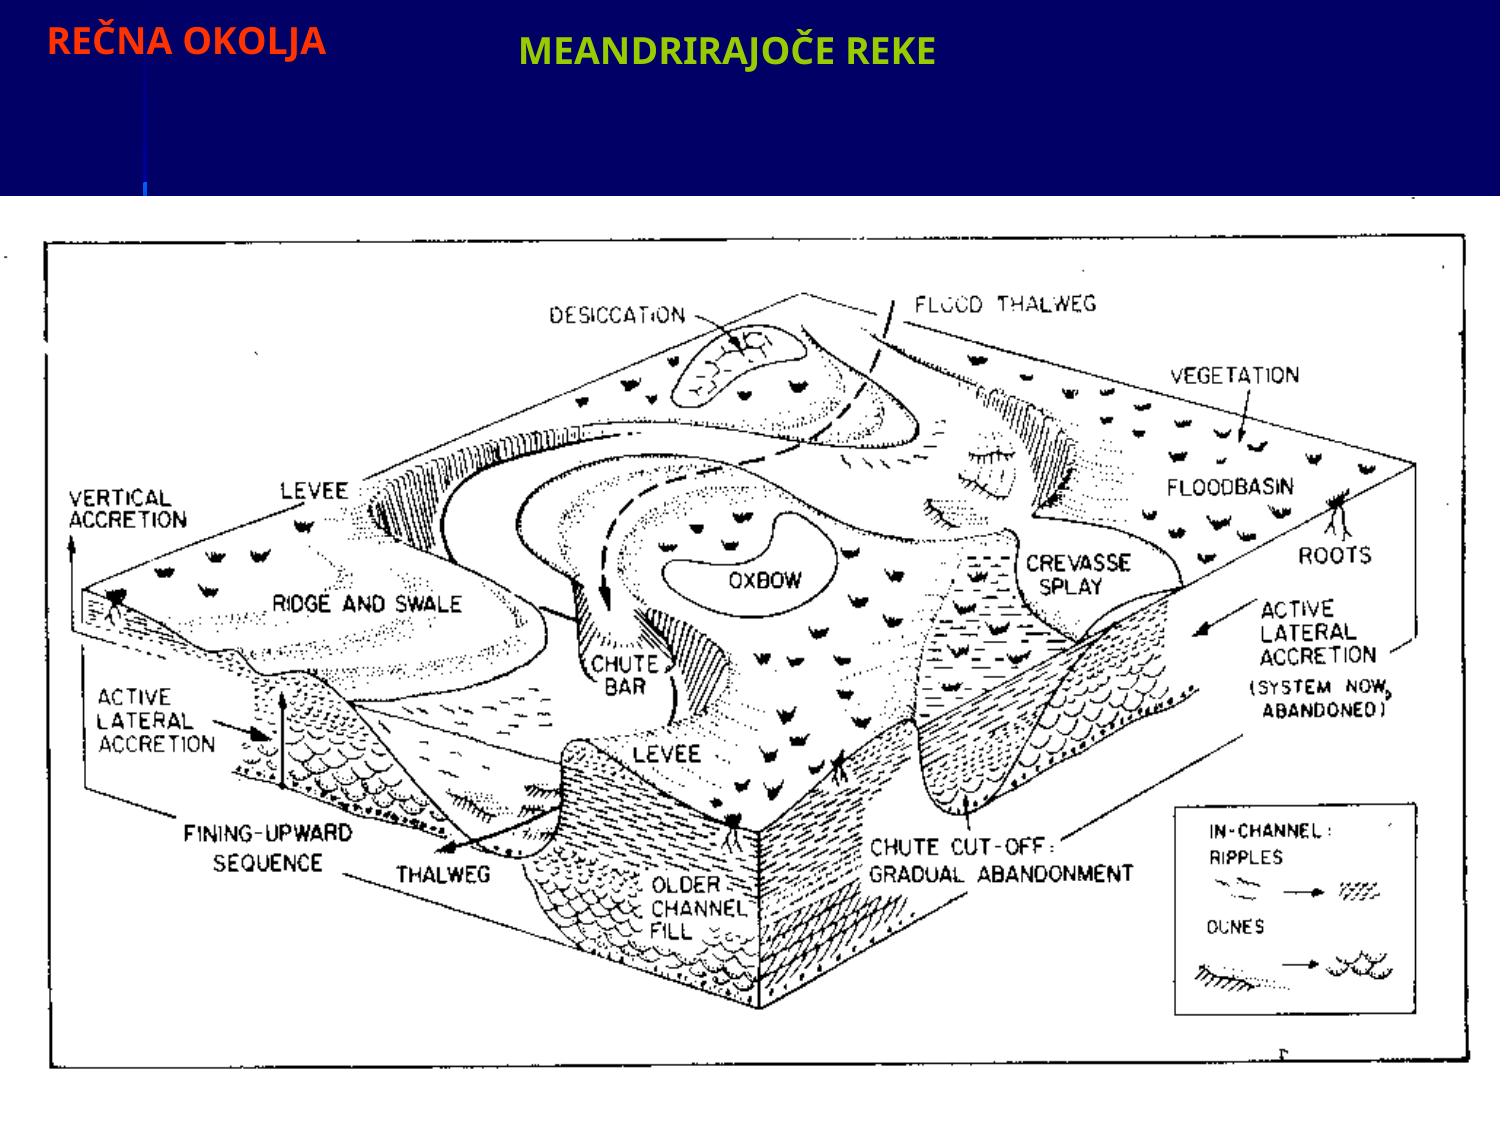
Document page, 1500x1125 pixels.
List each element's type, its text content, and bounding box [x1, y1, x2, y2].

picture [0, 196, 1500, 1125]
text_box REČNA OKOLJA [31, 9, 342, 71]
text_box MEANDRIRAJOČE REKE [503, 18, 953, 80]
